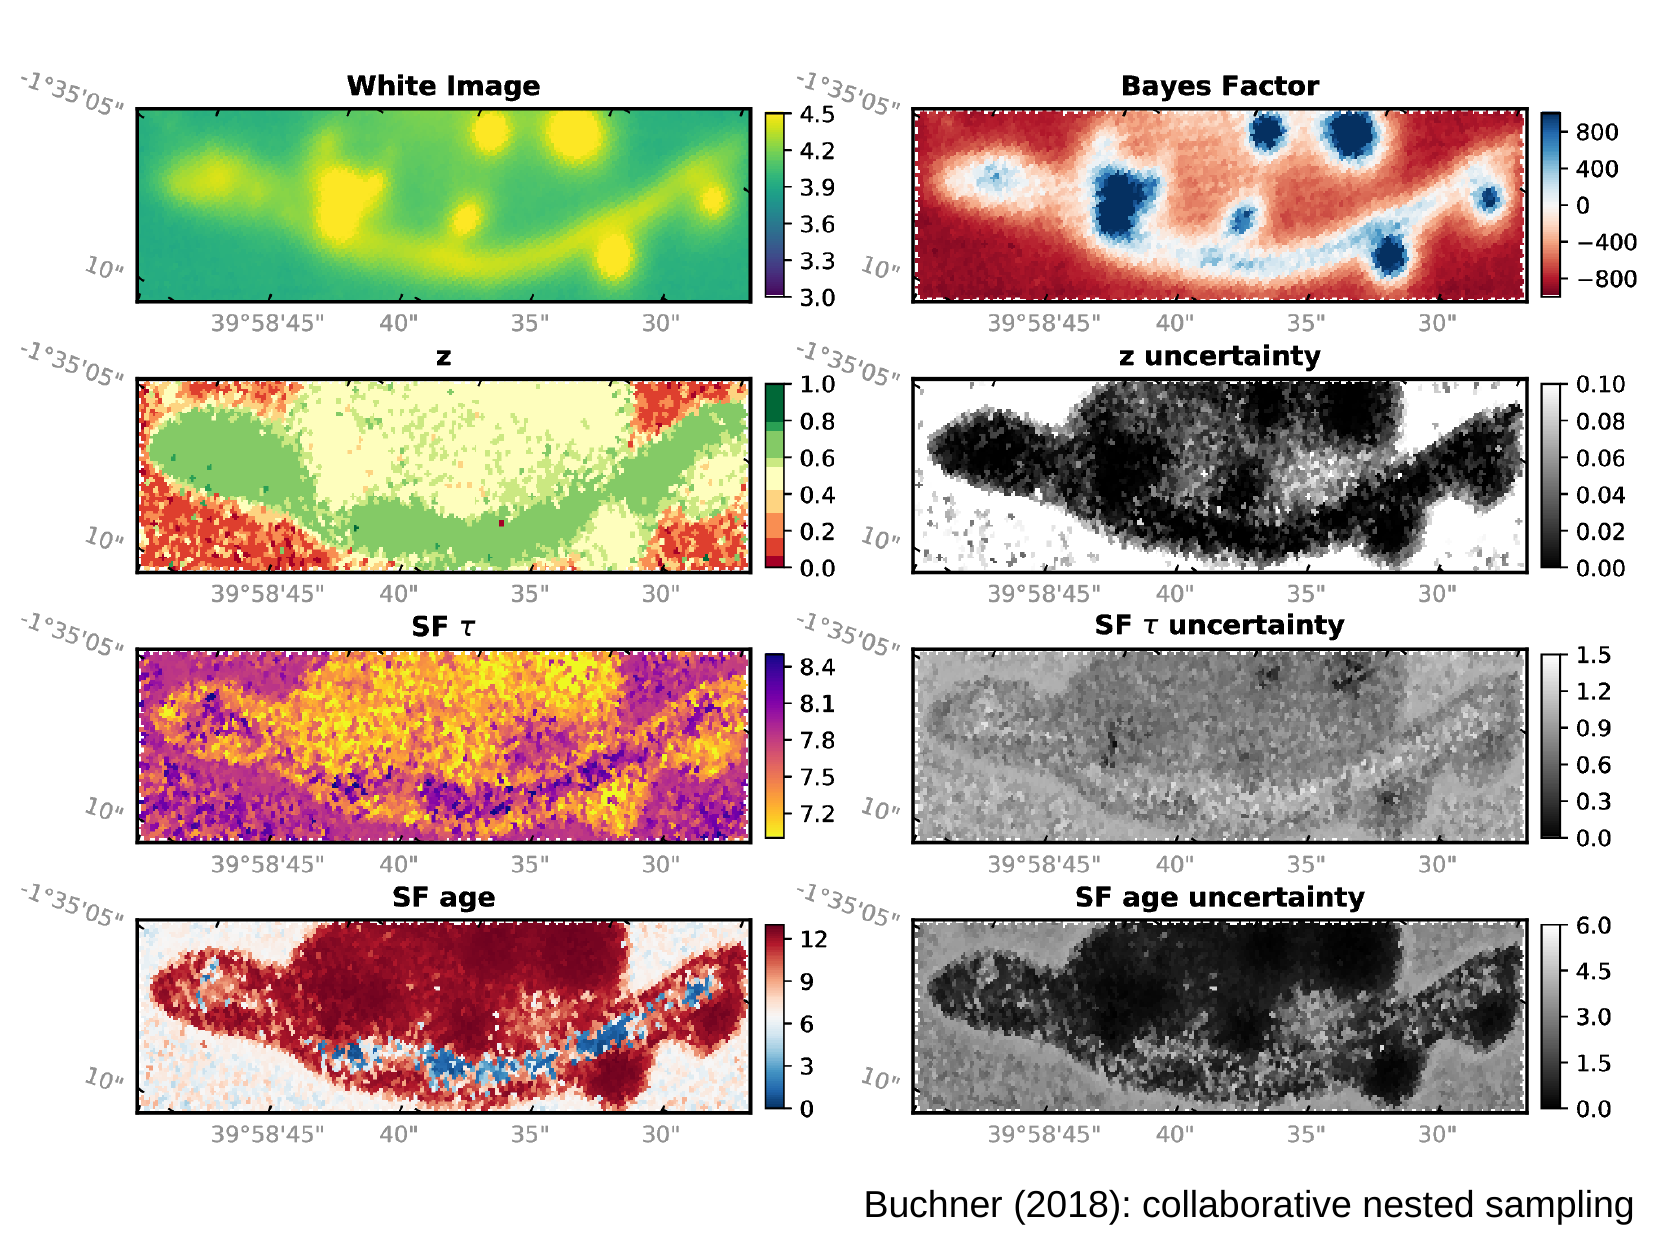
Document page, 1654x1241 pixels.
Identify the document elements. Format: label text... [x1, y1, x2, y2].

text_box Buchner (2018): collaborative nested sampling [848, 1176, 1654, 1241]
picture [0, 50, 1654, 1163]
